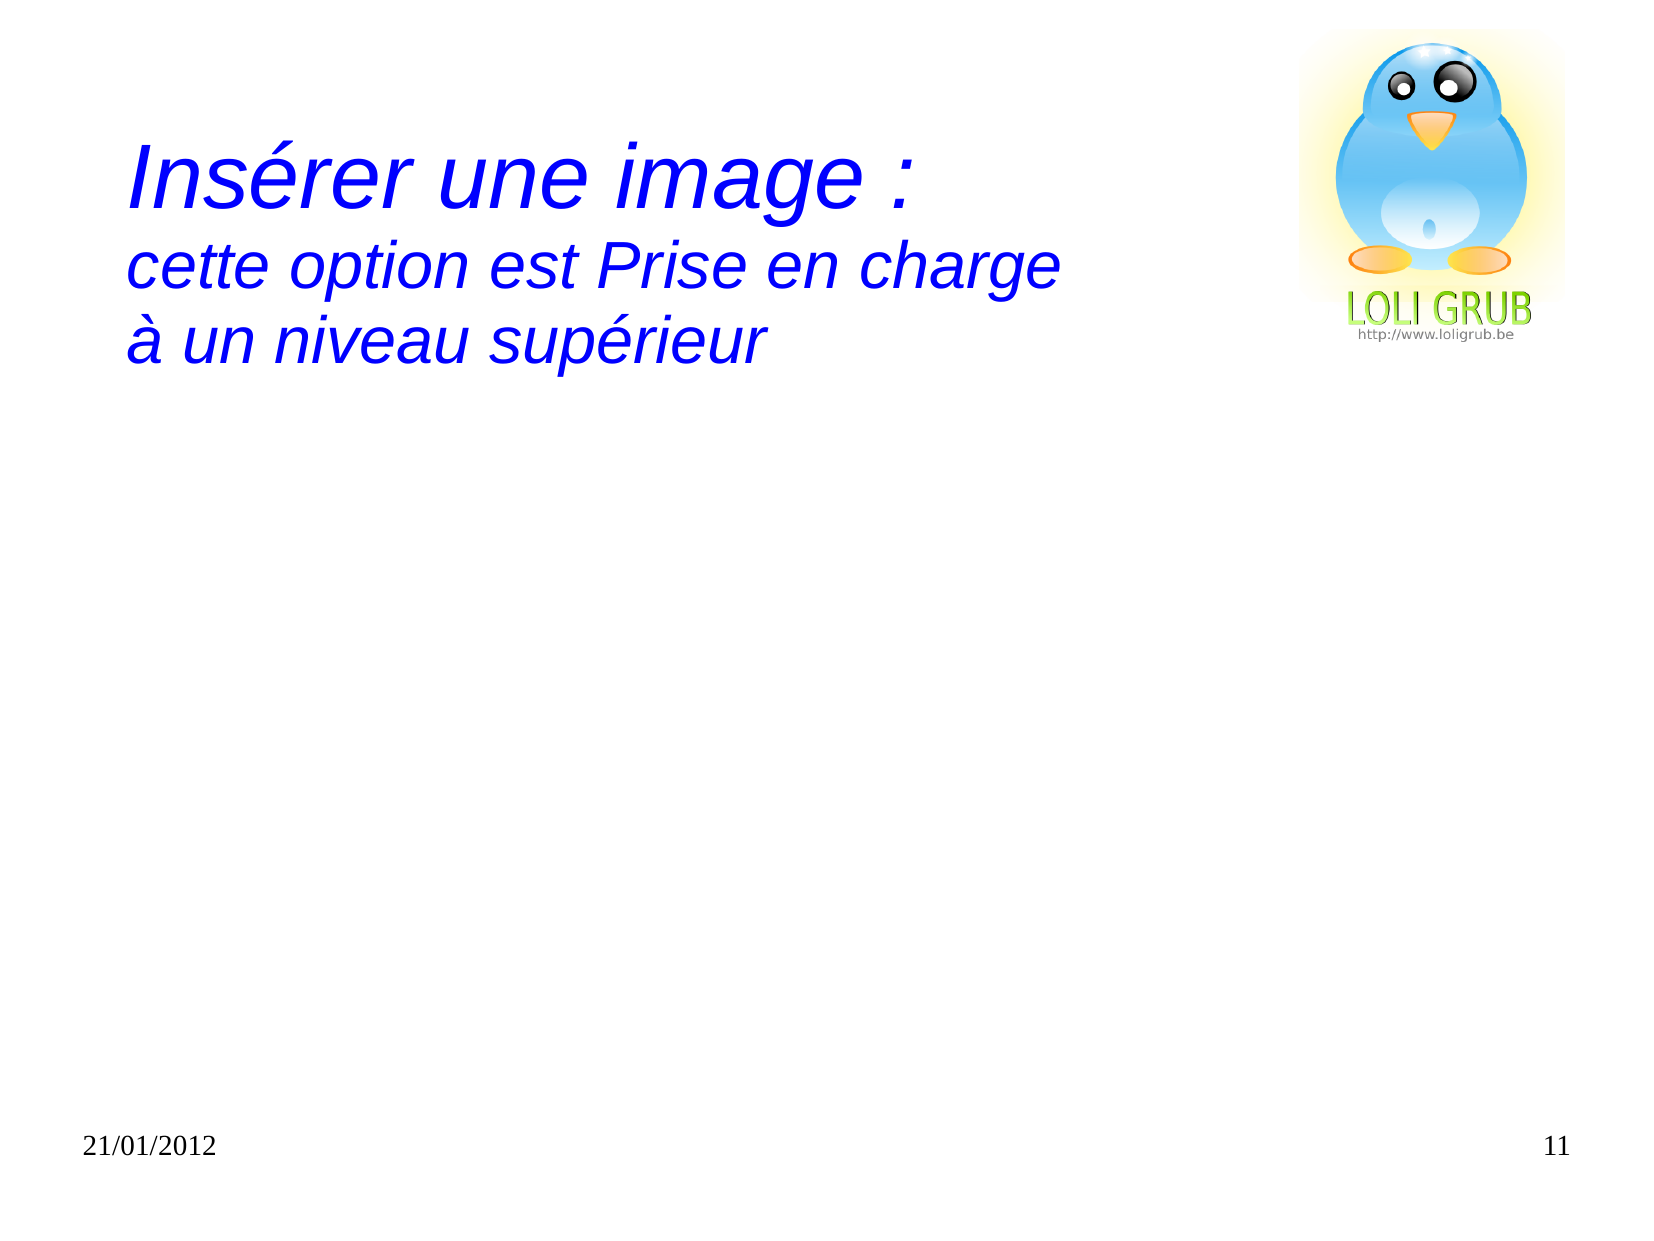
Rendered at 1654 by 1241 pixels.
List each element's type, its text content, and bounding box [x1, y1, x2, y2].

picture [1299, 29, 1565, 355]
text_box Insérer une image : cette option est Prise en charge à un niveau supérieur [111, 118, 1093, 419]
